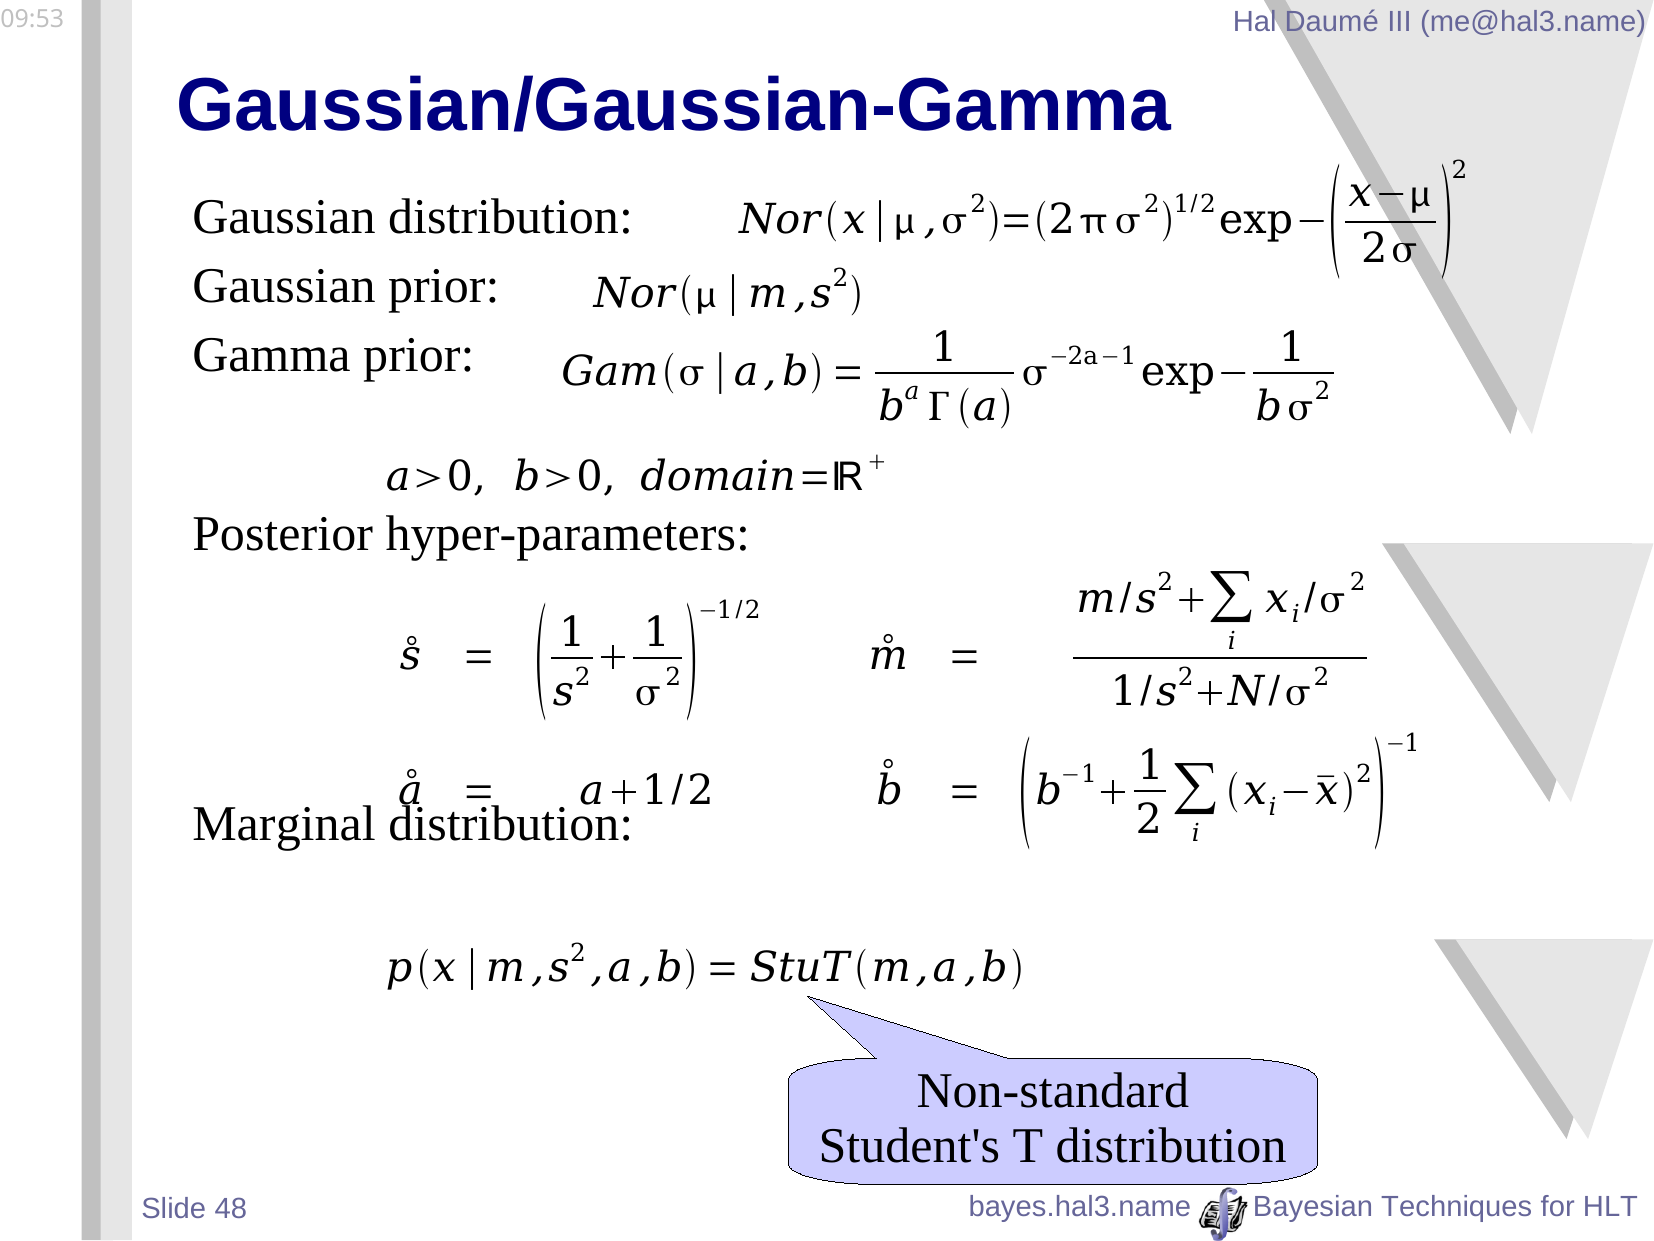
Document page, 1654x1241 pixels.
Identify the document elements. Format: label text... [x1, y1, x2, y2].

chart [555, 322, 1342, 434]
title Gaussian/Gaussian-Gamma [176, 44, 1509, 166]
chart [391, 563, 1416, 851]
chart [587, 155, 1474, 321]
list Gaussian distribution: Gaussian prior: Gamma prior: Posterior hyper-parameters: Marginal distribution: [180, 188, 1512, 1127]
chart [379, 446, 889, 504]
chart [379, 938, 1027, 993]
text_box Non-standard Student's T distribution [788, 996, 1318, 1185]
picture [1198, 1186, 1248, 1241]
